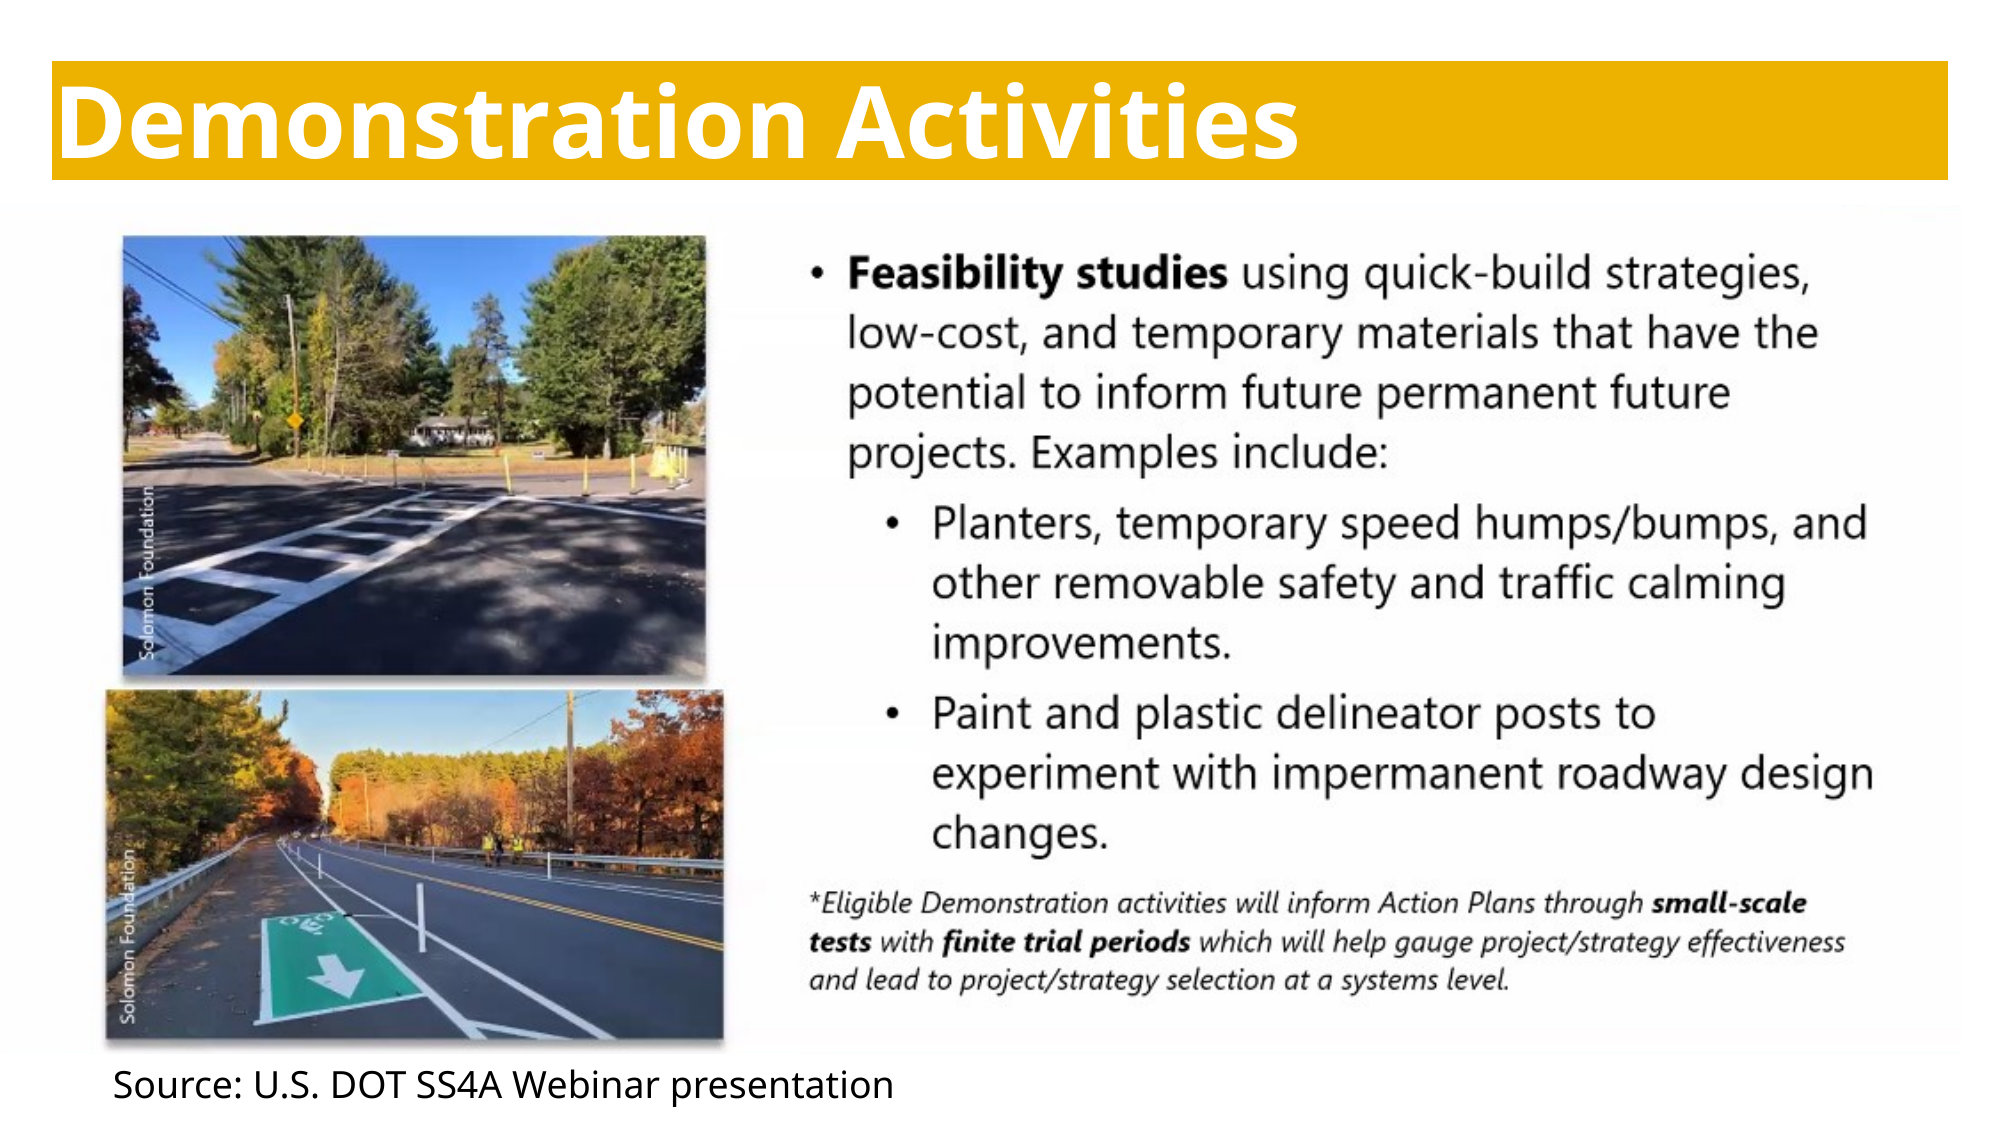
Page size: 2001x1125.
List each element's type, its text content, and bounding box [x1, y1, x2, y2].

text_box Source: U.S. DOT SS4A Webinar presentation [97, 1053, 898, 1114]
picture [0, 205, 1962, 1054]
text_box [1869, 61, 1948, 180]
text_box Demonstration Activities [38, 50, 1869, 188]
